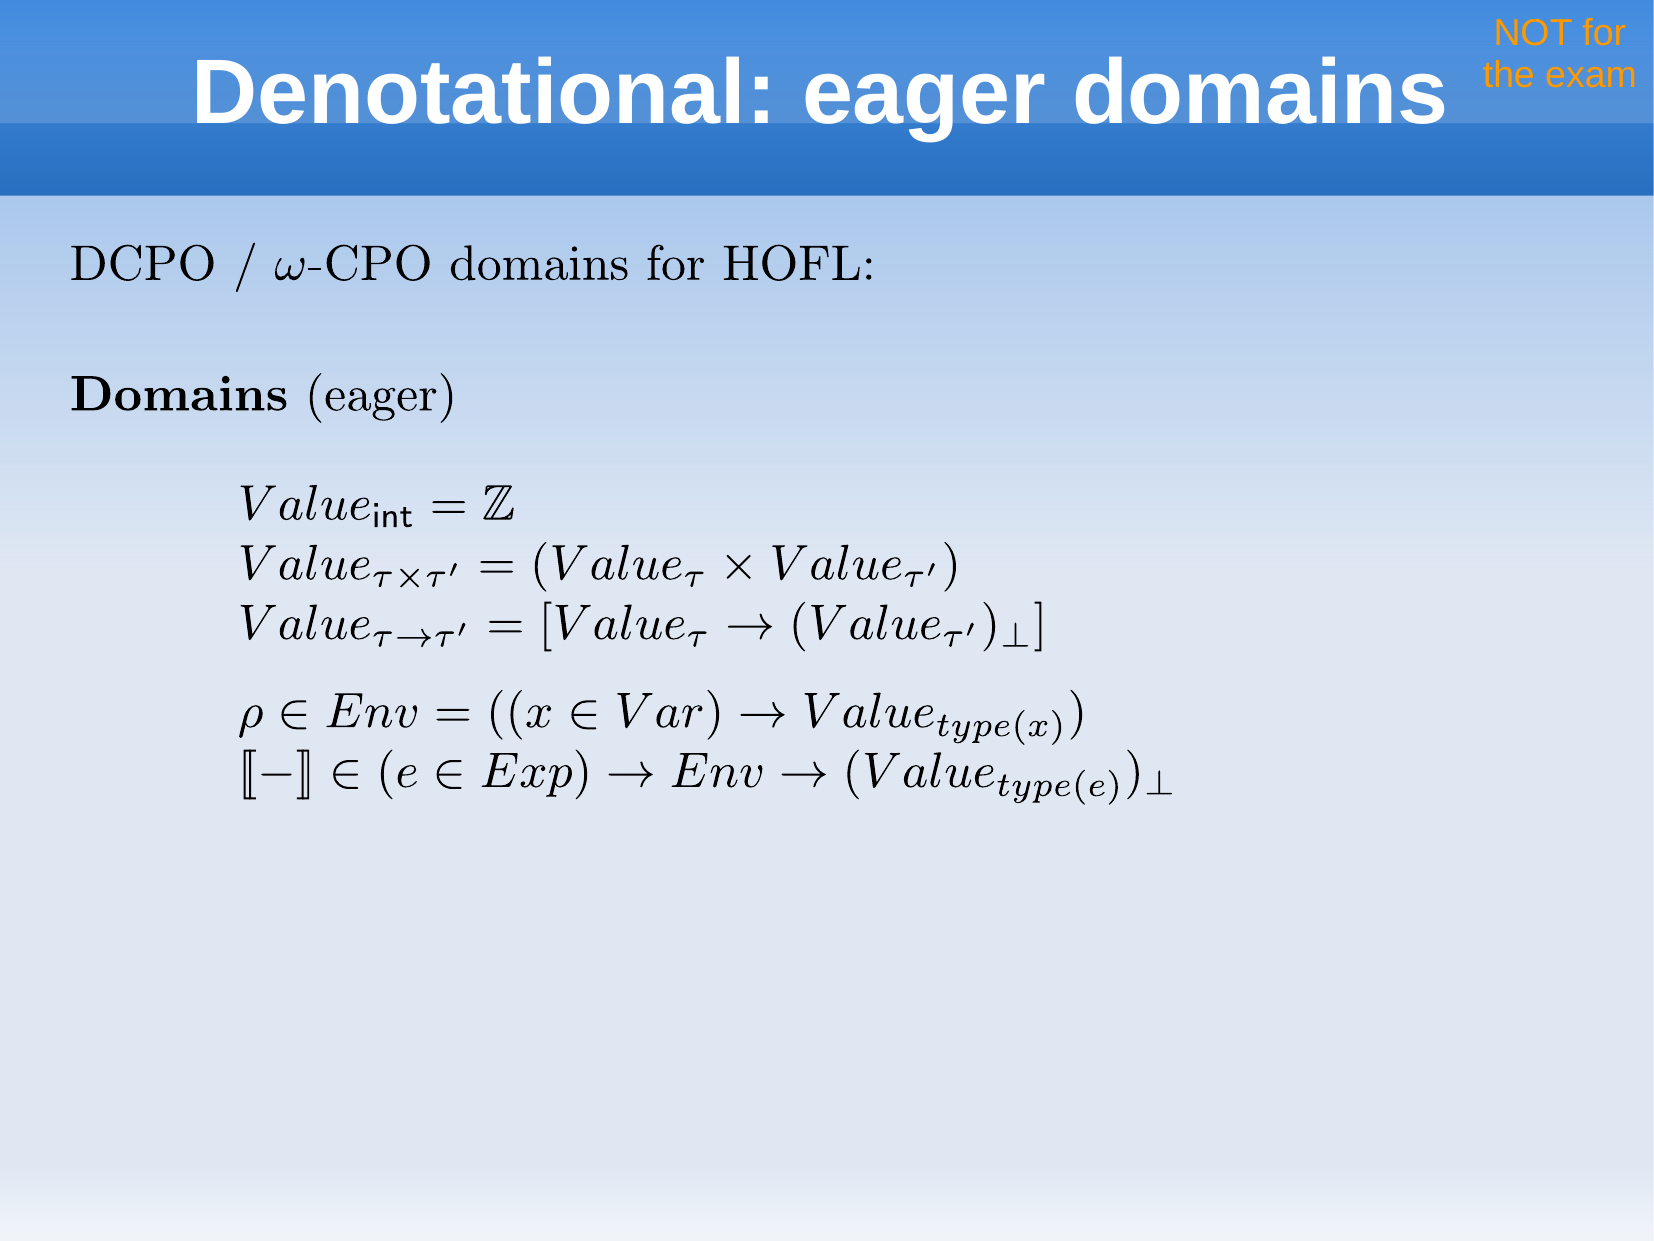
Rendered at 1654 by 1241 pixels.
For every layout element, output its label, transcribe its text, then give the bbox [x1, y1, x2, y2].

picture [0, 0, 1654, 1241]
text_box [69, 242, 1175, 805]
text_box NOT for the exam [1468, 4, 1652, 104]
title Denotational: eager domains [76, 0, 1565, 188]
